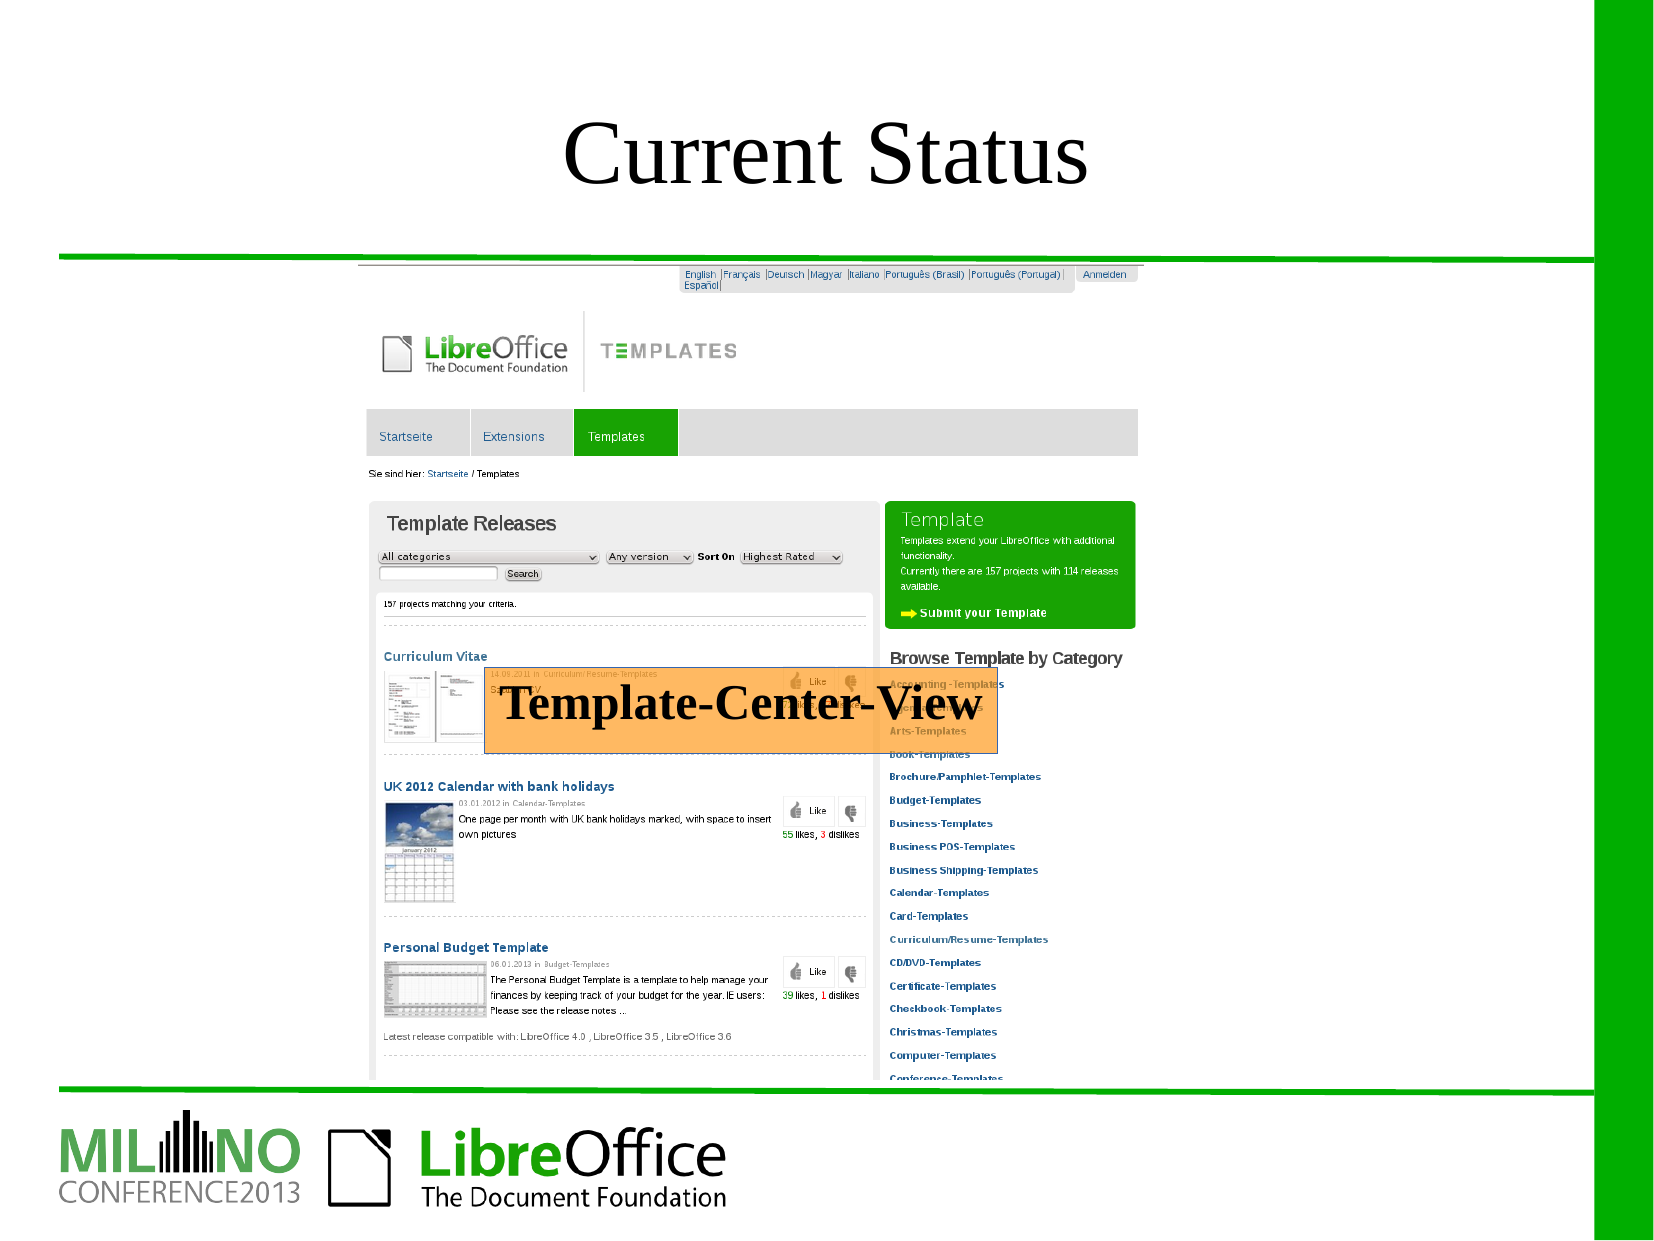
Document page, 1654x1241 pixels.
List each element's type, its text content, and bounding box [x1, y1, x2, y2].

picture [59, 1092, 756, 1241]
picture [358, 264, 1144, 1080]
title Current Status [82, 49, 1571, 257]
text_box Template-Center-View [484, 667, 998, 754]
